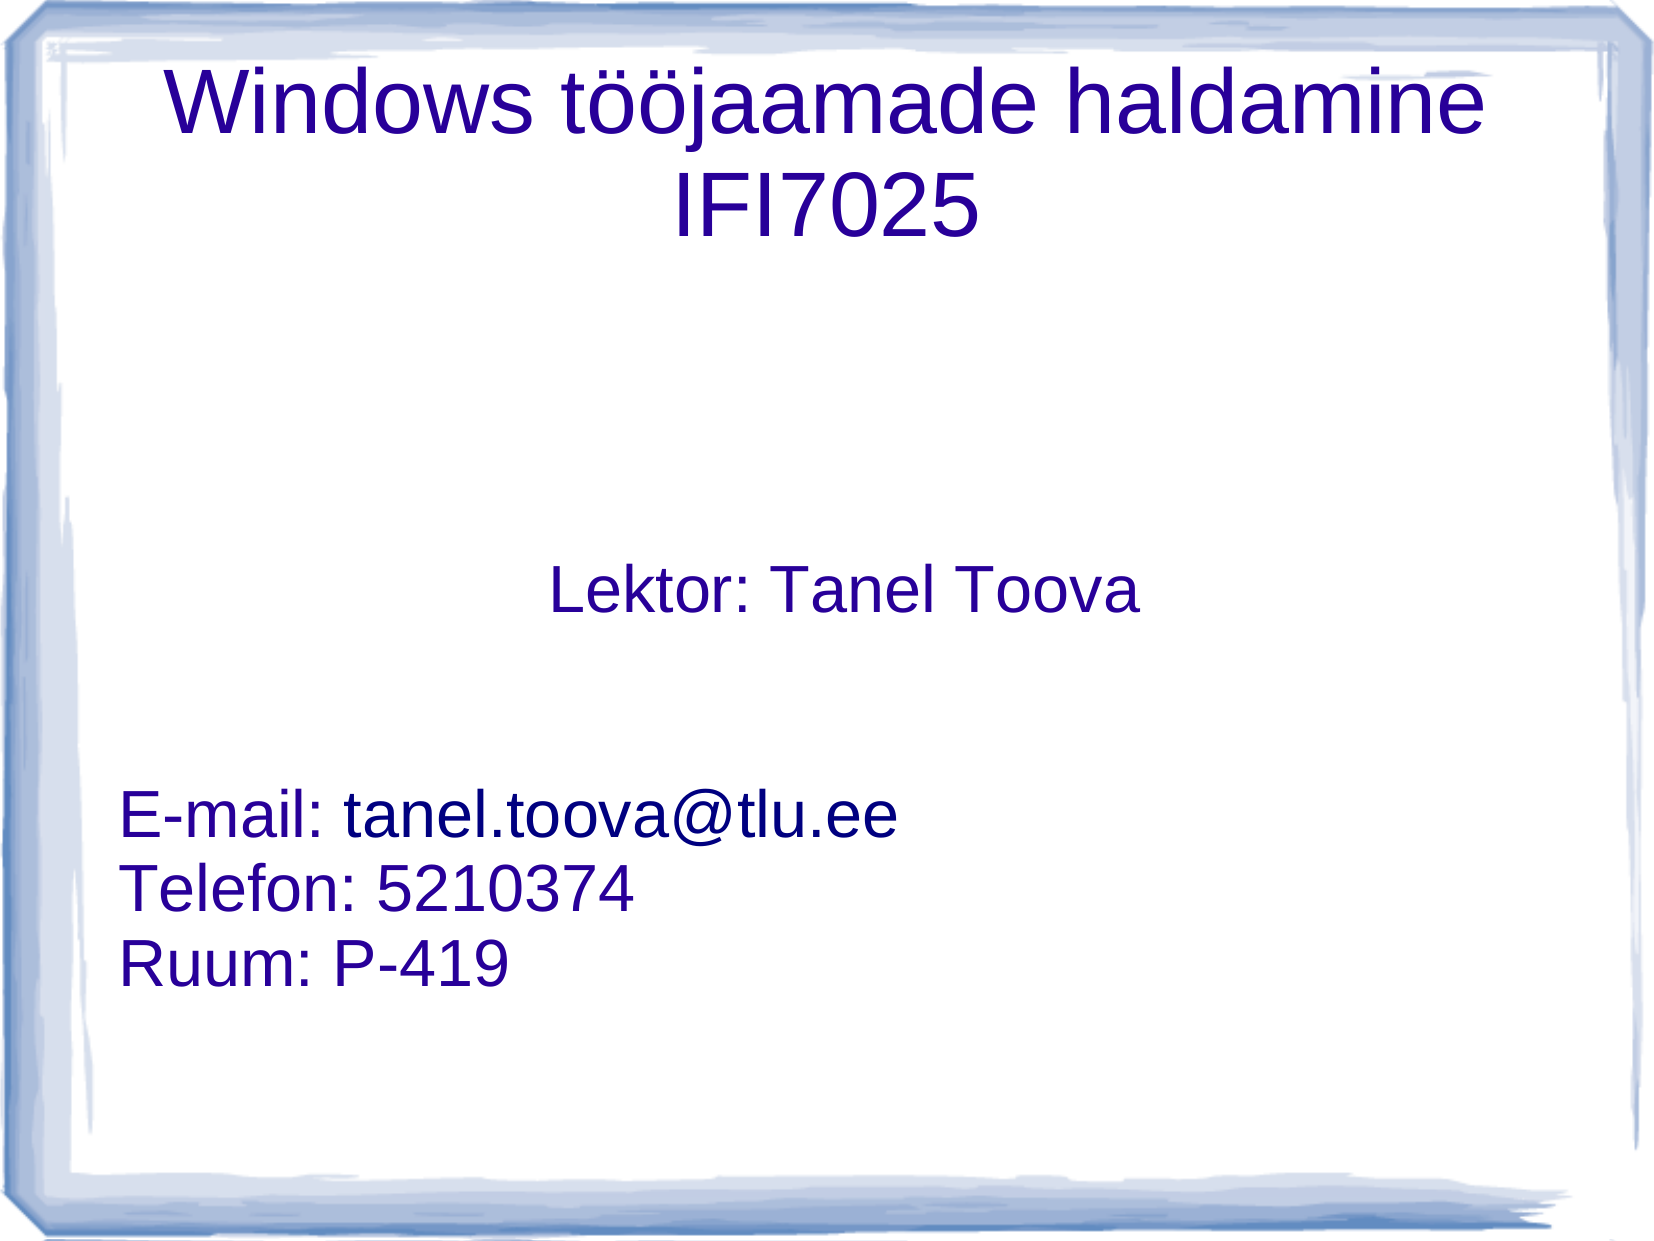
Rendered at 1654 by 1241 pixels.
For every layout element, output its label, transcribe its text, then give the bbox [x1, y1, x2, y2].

subtitle Lektor: Tanel Toova E-mail: tanel.toova@tlu.ee Telefon: 5210374 Ruum: P-419 [118, 253, 1571, 1076]
title Windows tööjaamade haldamine IFI7025 [82, 50, 1571, 256]
picture [0, 0, 1654, 1241]
